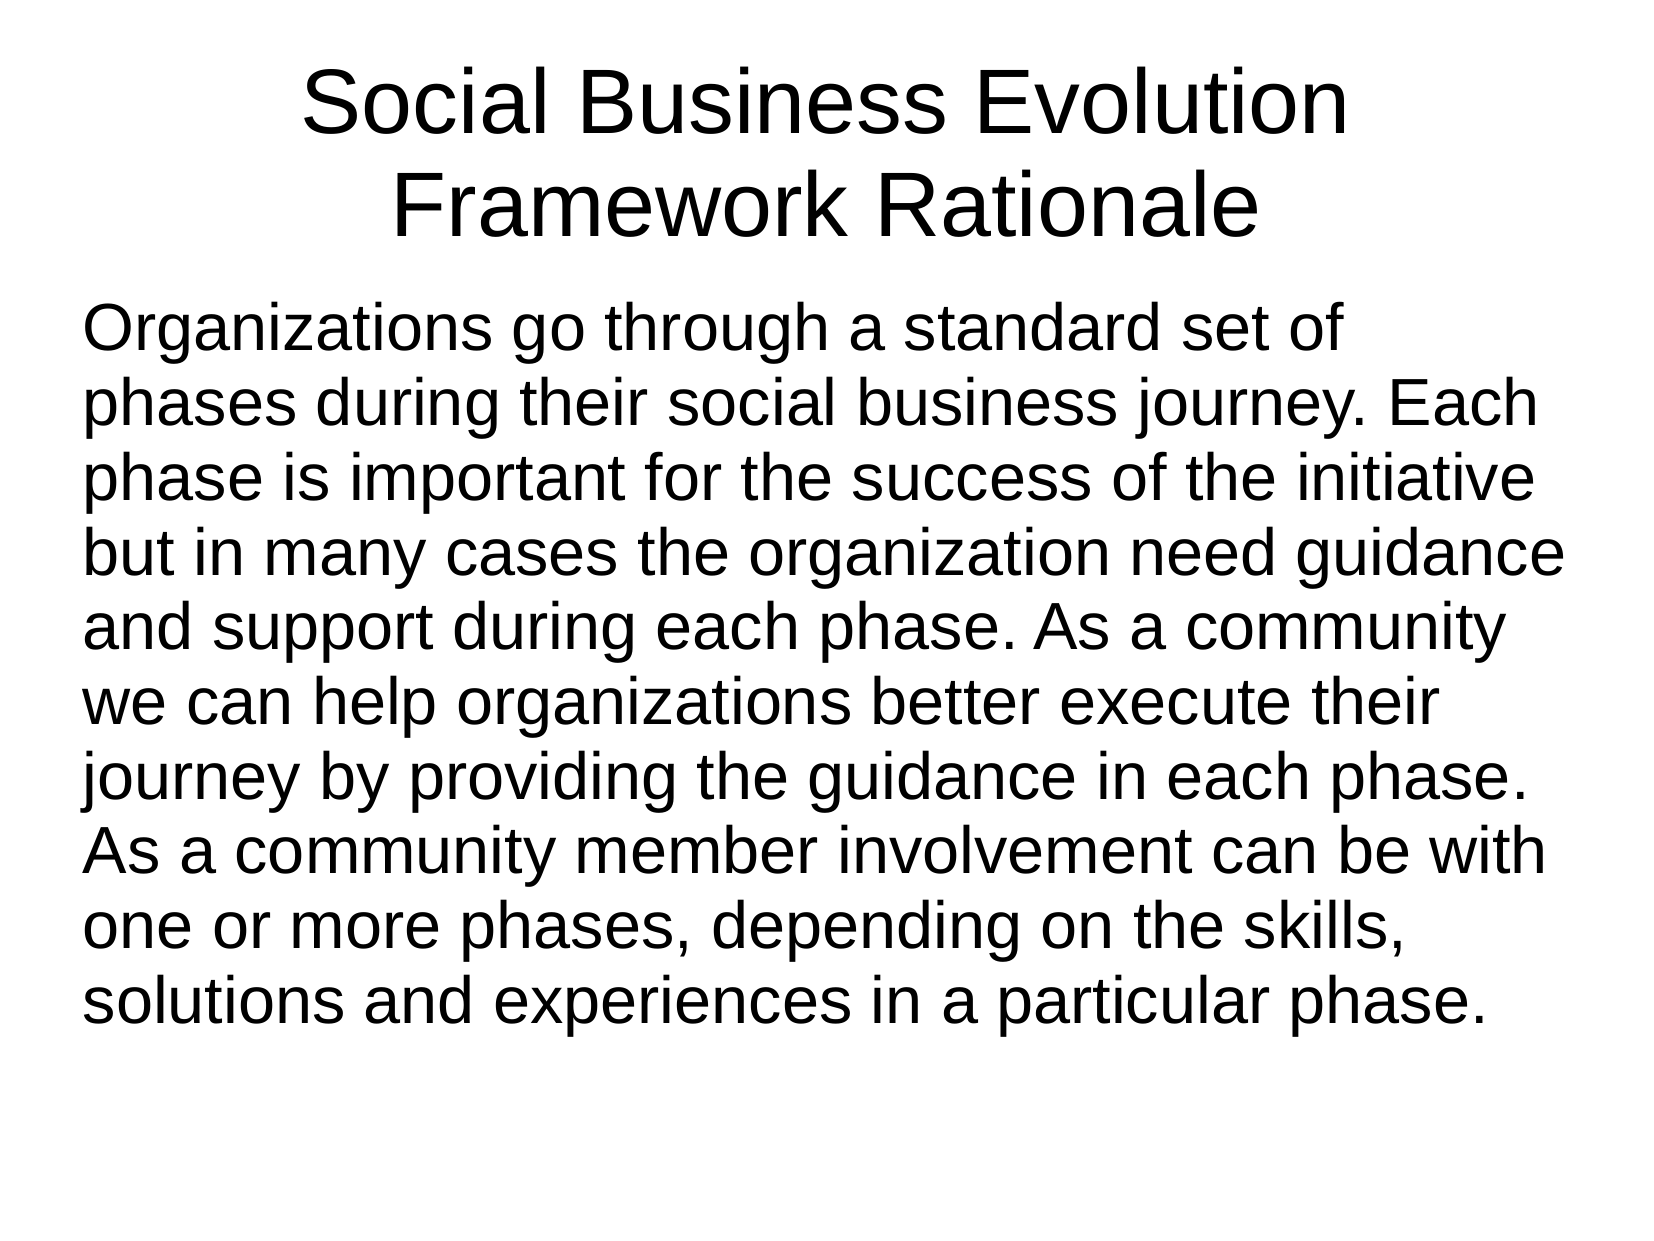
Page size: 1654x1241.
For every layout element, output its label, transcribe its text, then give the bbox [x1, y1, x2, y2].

list Organizations go through a standard set of phases during their social business journey. Each phase is important for the success of the initiative but in many cases the organization need guidance and support during each phase. As a community we can help organizations better execute their journey by providing the guidance in each phase. As a community member involvement can be with one or more phases, depending on the skills, solutions and experiences in a particular phase. [82, 290, 1571, 1113]
title Social Business Evolution Framework Rationale [82, 50, 1571, 256]
